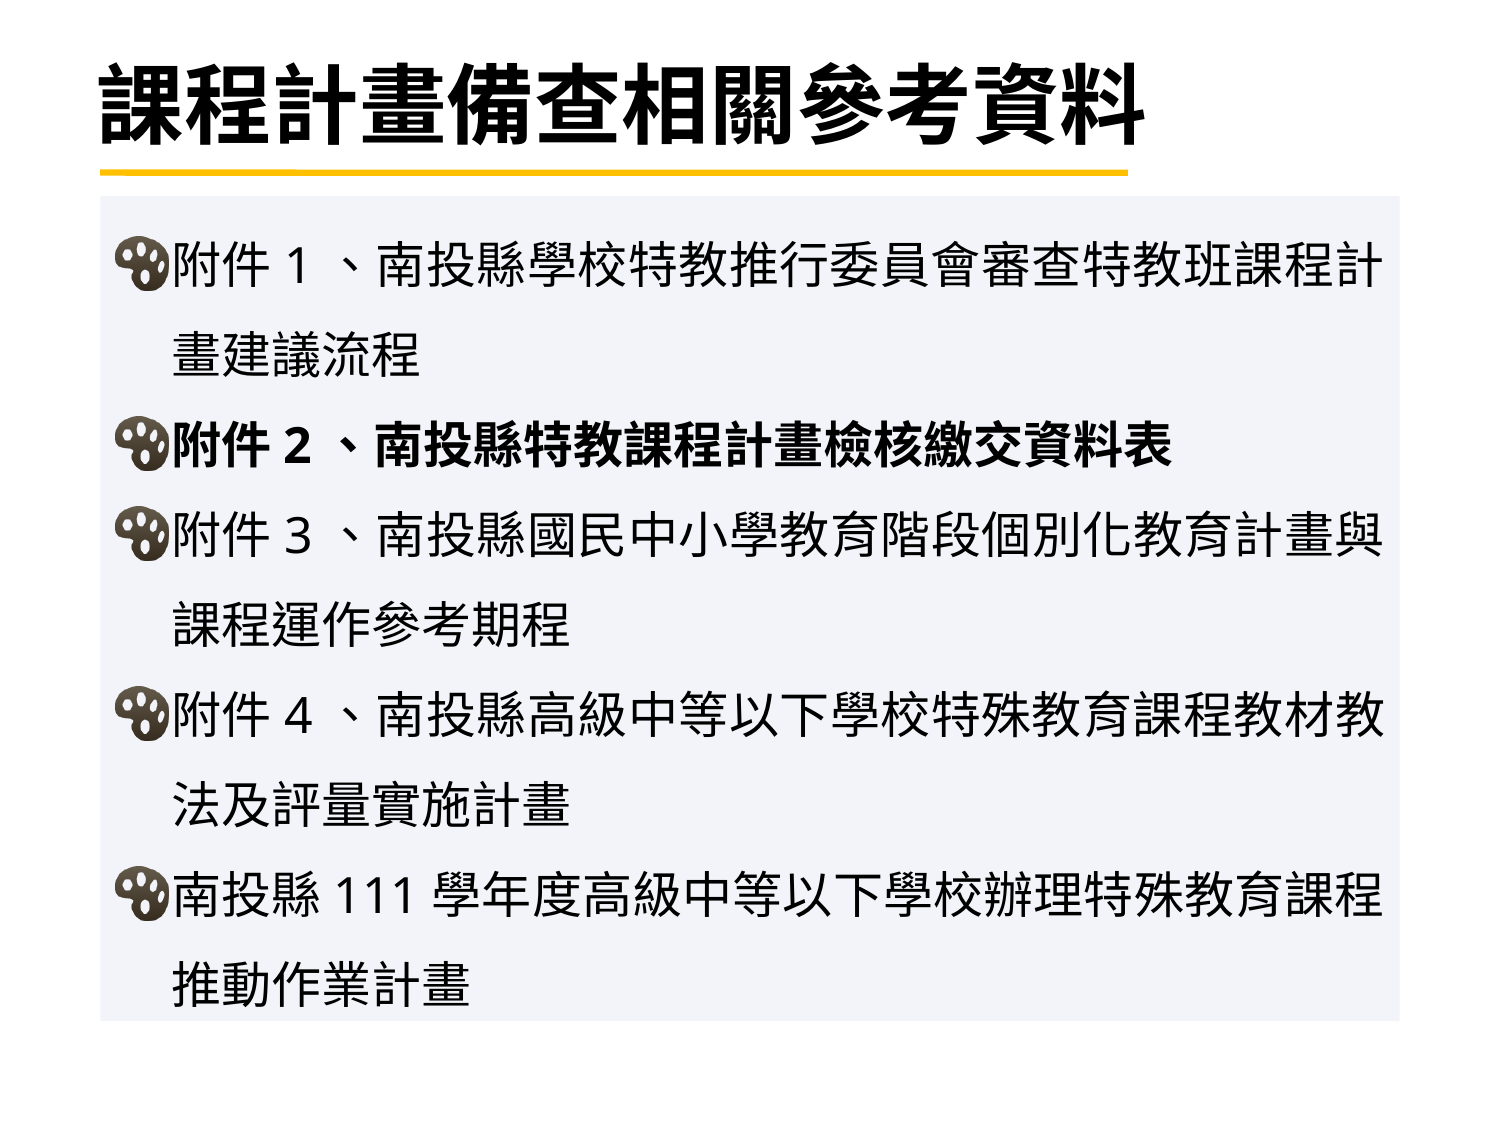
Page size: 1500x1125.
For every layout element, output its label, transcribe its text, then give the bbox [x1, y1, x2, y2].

picture [115, 506, 169, 561]
text_box 課程計畫備查相關參考資料 [82, 42, 1162, 163]
picture [115, 686, 169, 741]
picture [115, 866, 169, 921]
picture [115, 416, 169, 471]
text_box 附件1、南投縣學校特教推行委員會審查特教班課程計畫建議流程 附件2、南投縣特教課程計畫檢核繳交資料表 附件3、南投縣國民中小學教育階段個別化教育計畫與課程運作參考期程 附件4、南投縣高級中等以下學校特殊教育課程教材教法及評量實施計畫 南投縣111學年度高級中等以下學校辦理特殊教育課程推動作業計畫 [100, 196, 1400, 1022]
picture [115, 236, 169, 291]
